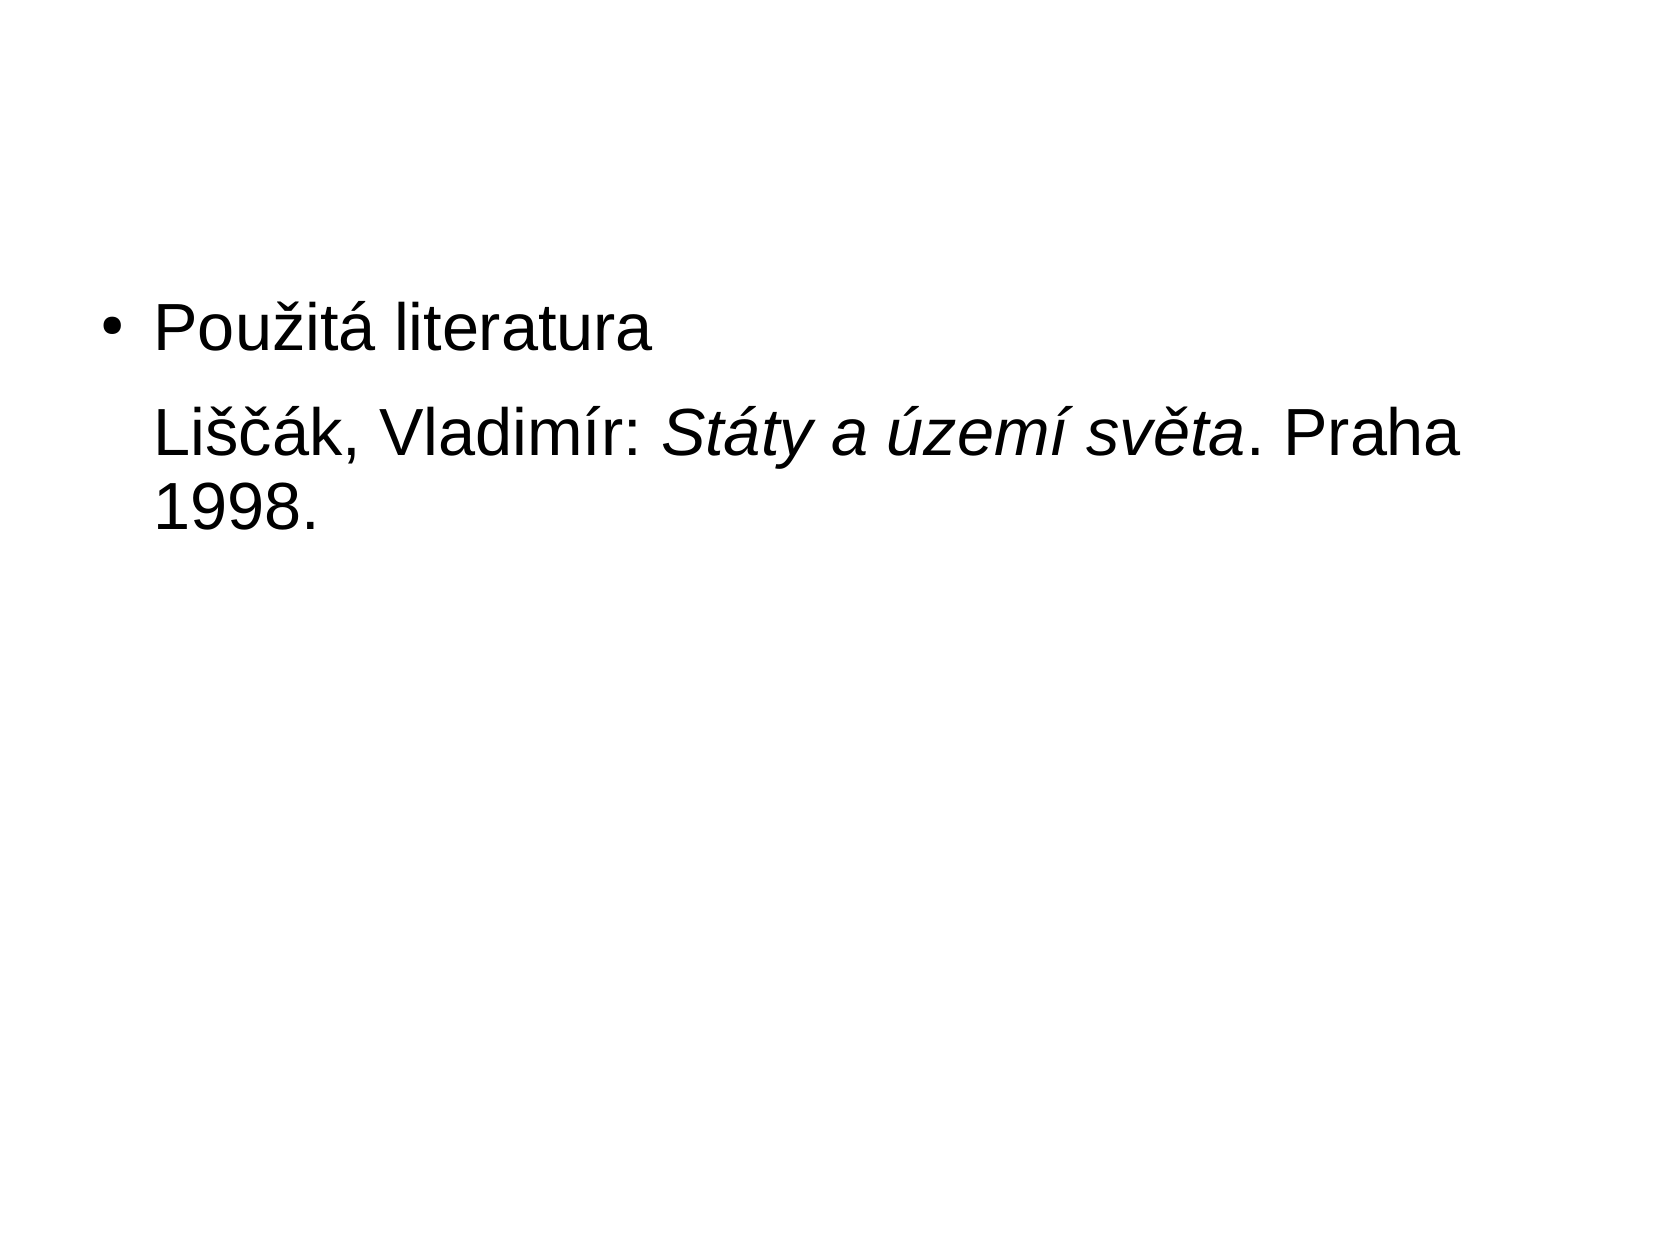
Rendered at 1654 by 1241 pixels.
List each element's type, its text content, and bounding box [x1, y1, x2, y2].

list Použitá literatura Liščák, Vladimír: Státy a území světa. Praha 1998. [82, 290, 1571, 1109]
